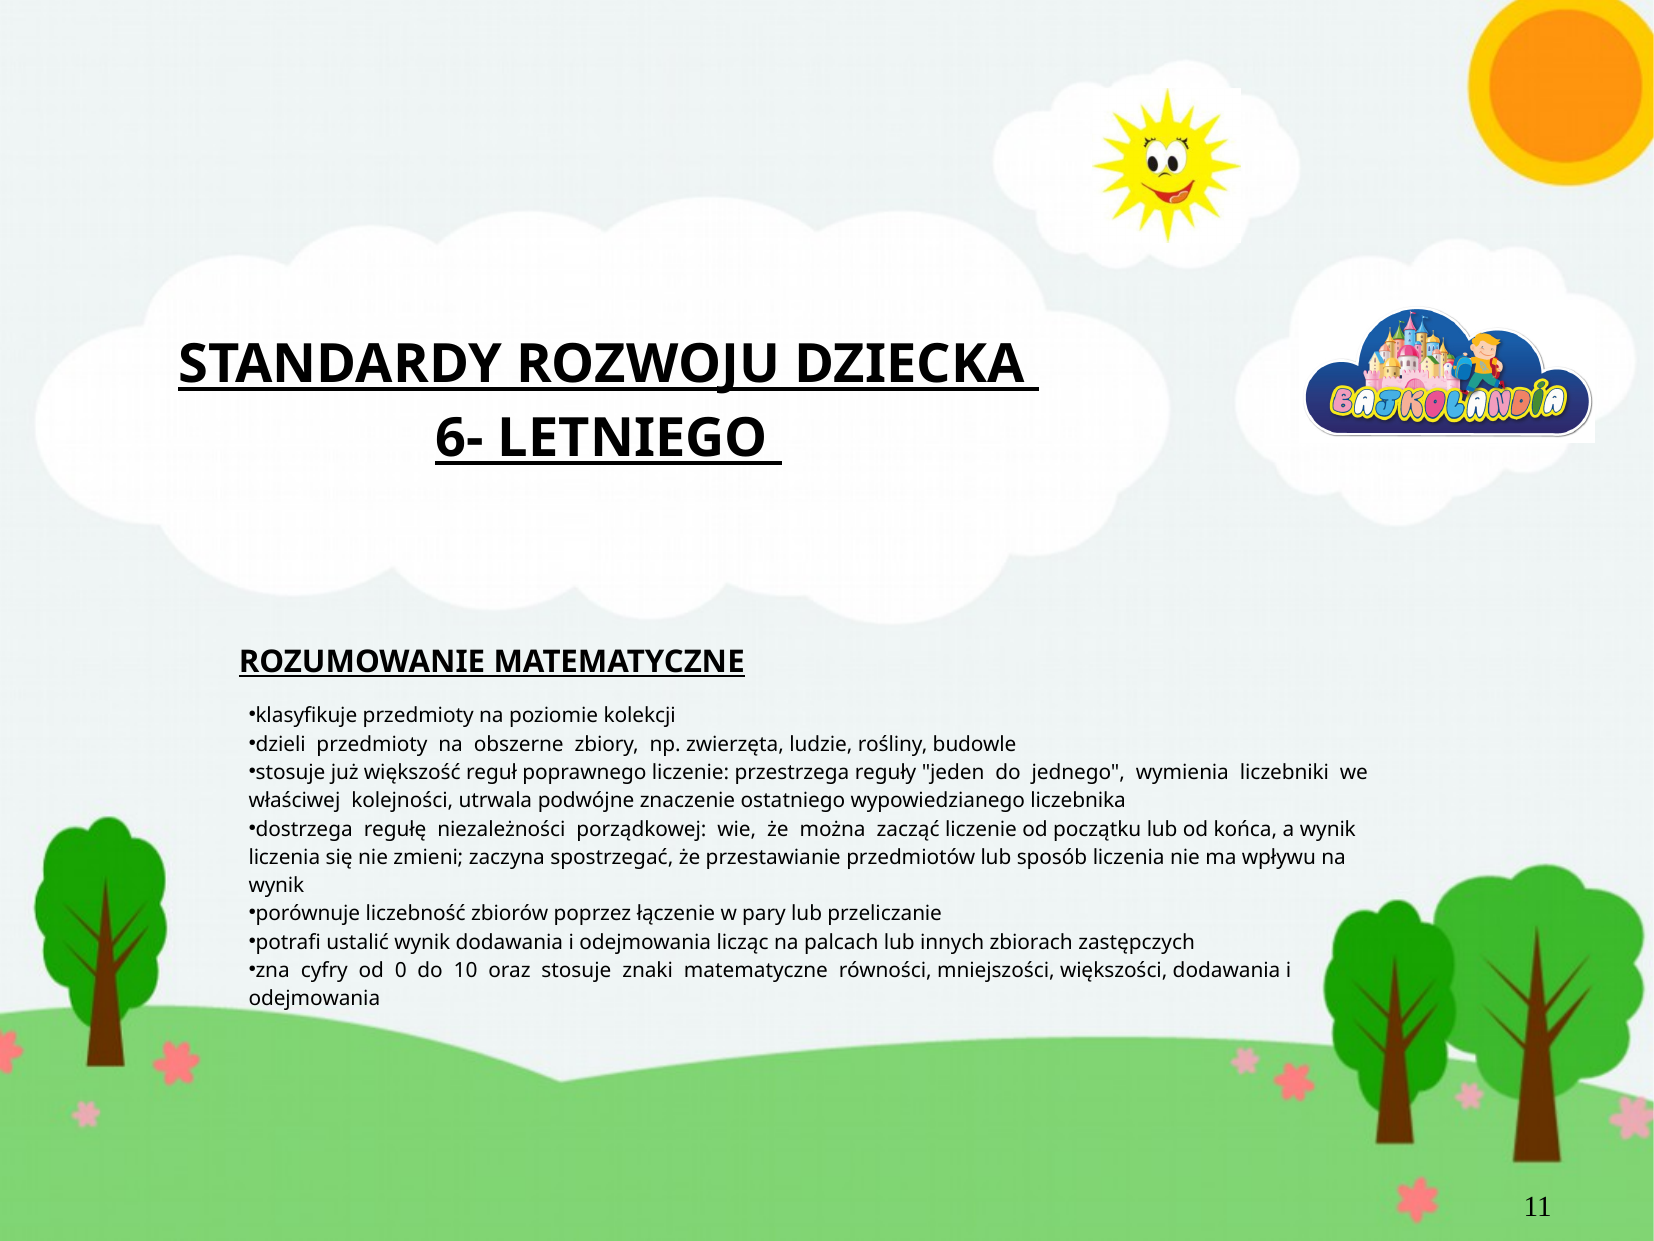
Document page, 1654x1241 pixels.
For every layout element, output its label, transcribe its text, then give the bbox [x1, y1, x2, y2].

text_box klasyfikuje przedmioty na poziomie kolekcji dzieli przedmioty na obszerne zbiory, np. zwierzęta, ludzie, rośliny, budowle stosuje już większość reguł poprawnego liczenie: przestrzega reguły "jeden do jednego", wymienia liczebniki we właściwej kolejności, utrwala podwójne znaczenie ostatniego wypowiedzianego liczebnika dostrzega regułę niezależności porządkowej: wie, że można zacząć liczenie od początku lub od końca, a wynik liczenia się nie zmieni; zaczyna spostrzegać, że przestawianie przedmiotów lub sposób liczenia nie ma wpływu na wynik porównuje liczebność zbiorów poprzez łączenie w pary lub przeliczanie potrafi ustalić wynik dodawania i odejmowania licząc na palcach lub innych zbiorach zastępczych zna cyfry od 0 do 10 oraz stosuje znaki matematyczne równości, mniejszości, większości, dodawania i odejmowania [233, 664, 1418, 1093]
picture [1299, 300, 1595, 444]
text_box ROZUMOWANIE MATEMATYCZNE [238, 639, 1034, 664]
text_box [1523, 1187, 1630, 1235]
text_box STANDARDY ROZWOJU DZIECKA 6- LETNIEGO [154, 324, 1063, 545]
picture [1092, 88, 1241, 243]
